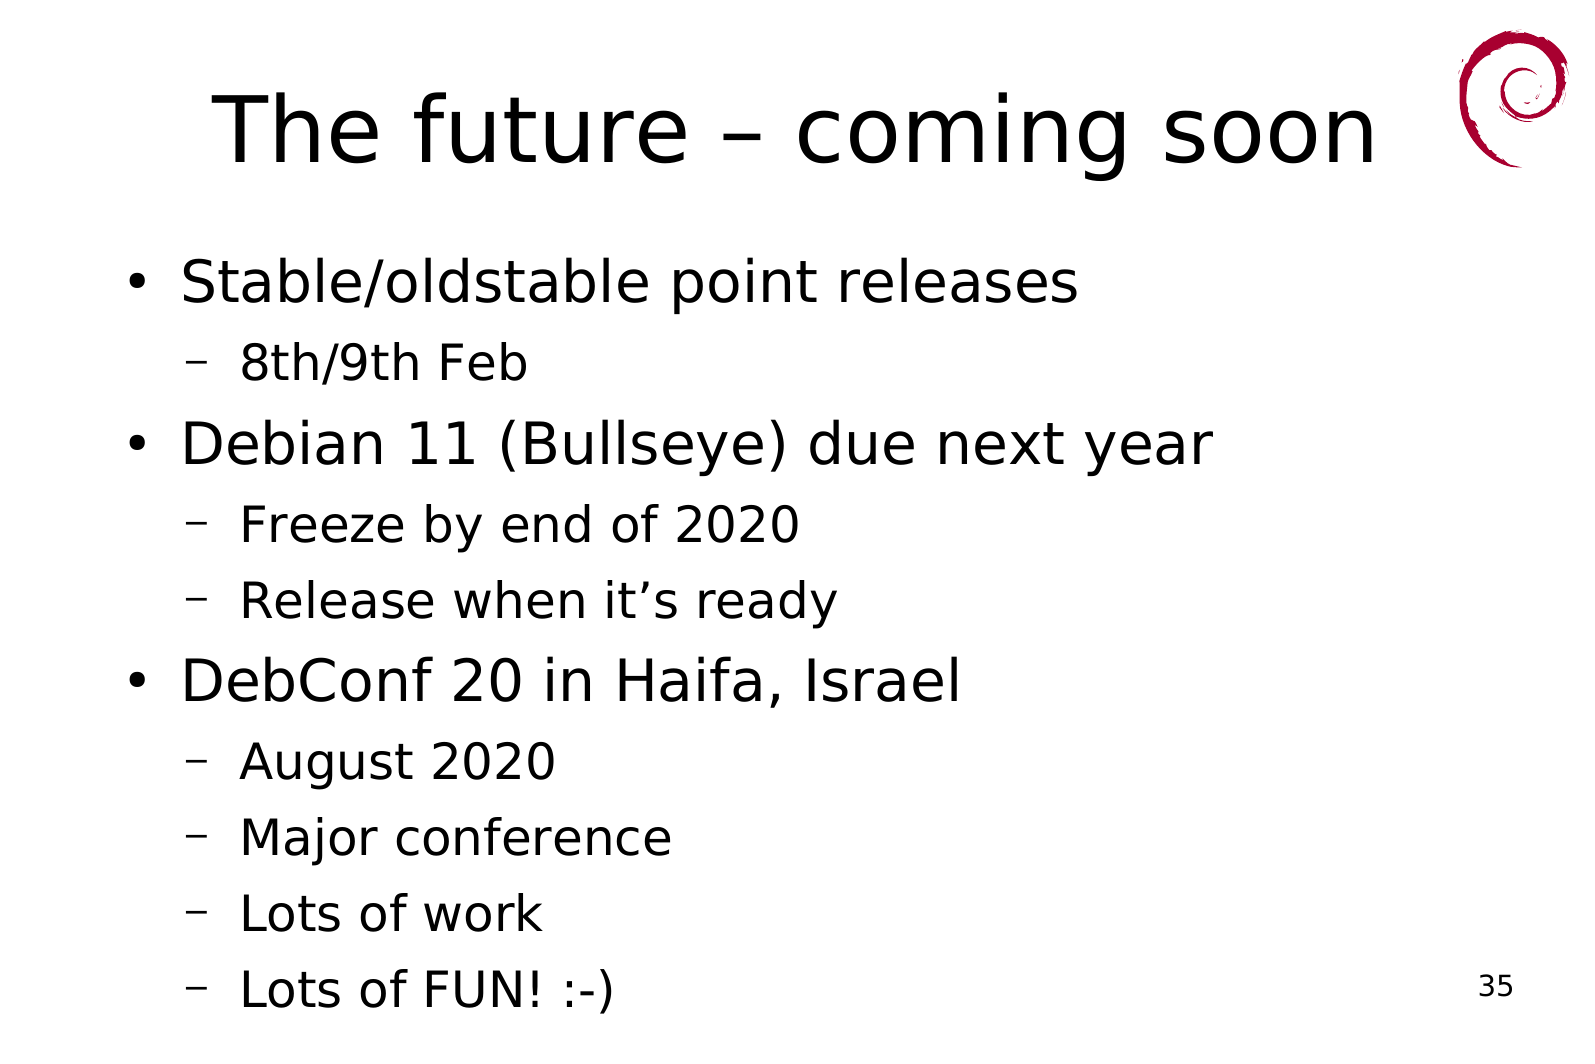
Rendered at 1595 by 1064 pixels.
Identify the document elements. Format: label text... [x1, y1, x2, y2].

list Stable/oldstable point releases 8th/9th Feb Debian 11 (Bullseye) due next year Freeze by end of 2020 Release when it’s ready DebConf 20 in Haifa, Israel August 2020 Major conference Lots of work Lots of FUN! :-) [79, 248, 1515, 1020]
title The future – coming soon [79, 42, 1515, 221]
